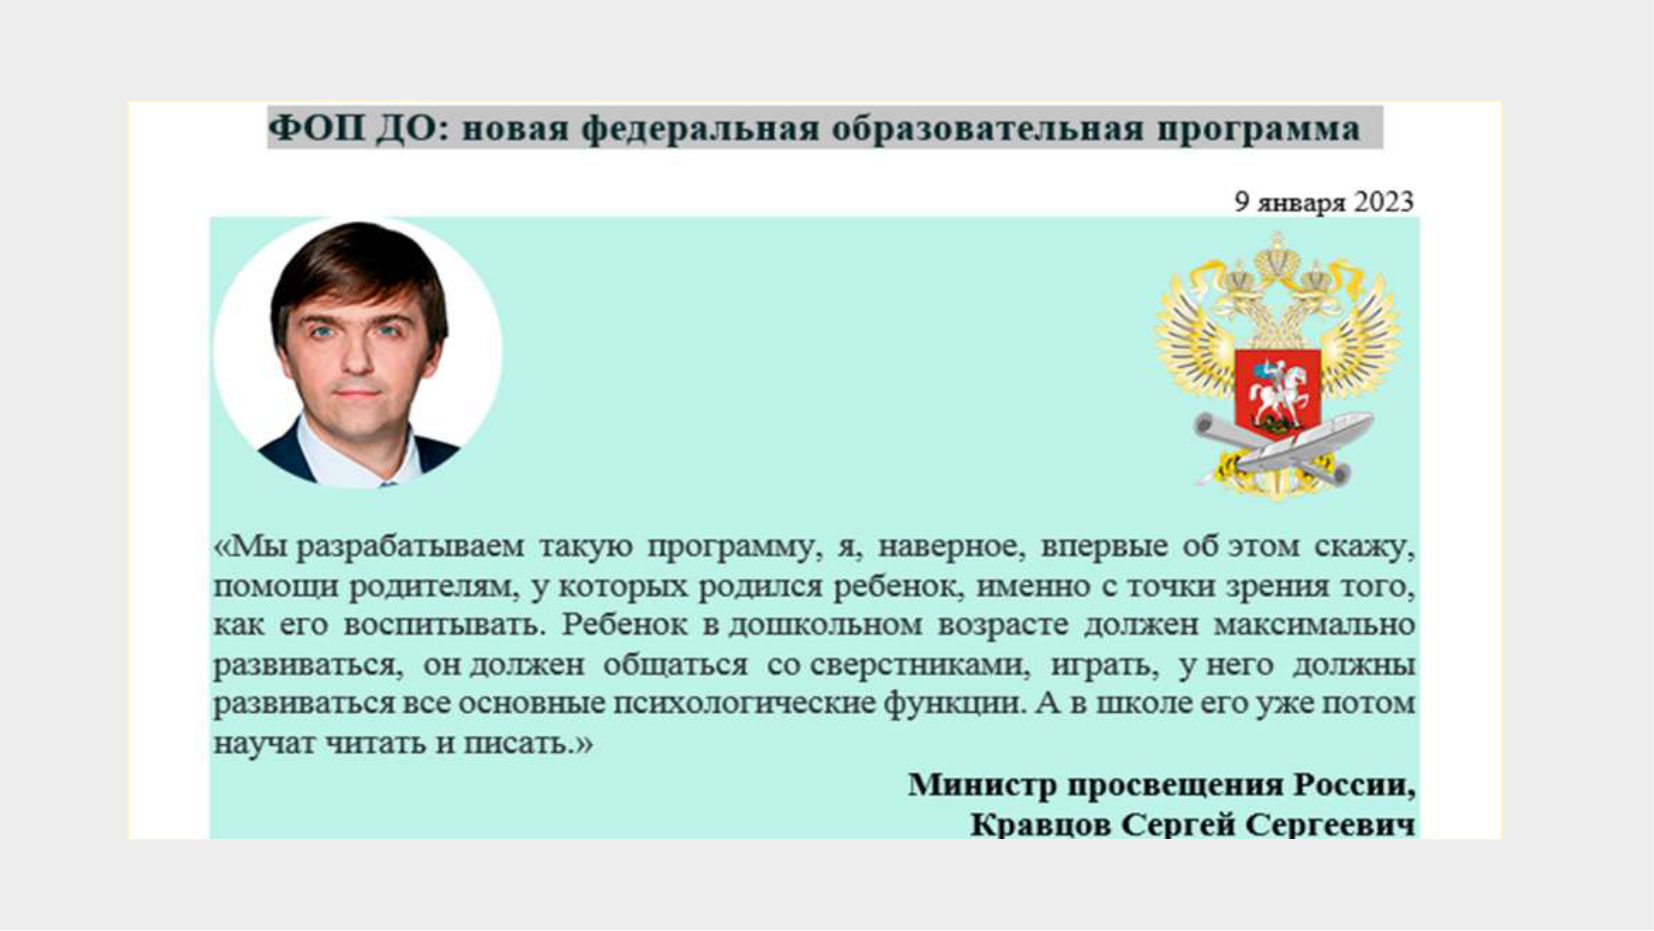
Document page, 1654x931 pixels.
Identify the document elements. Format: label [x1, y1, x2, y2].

picture [128, 101, 1502, 839]
